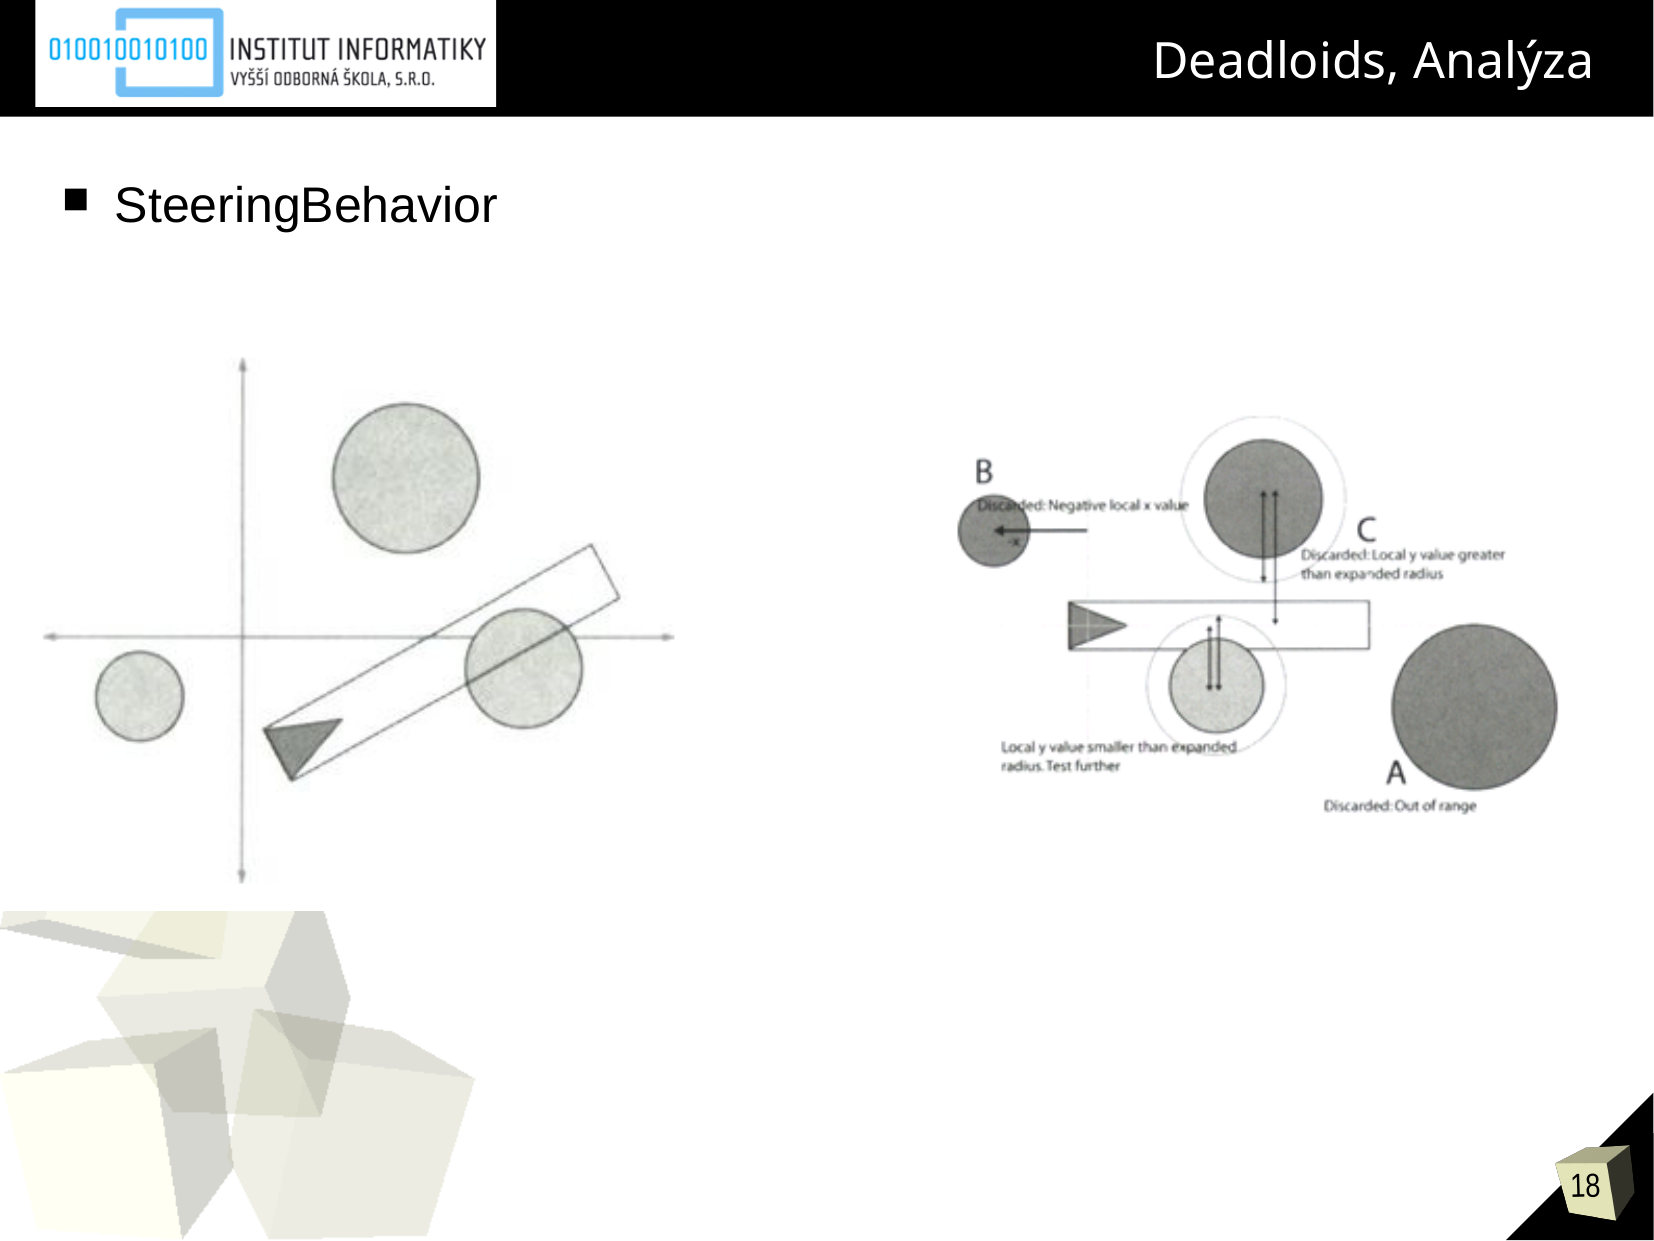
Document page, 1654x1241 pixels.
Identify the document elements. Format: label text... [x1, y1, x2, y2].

list SteeringBehavior [44, 177, 1611, 329]
title Deadloids, Analýza [118, 0, 1595, 119]
picture [0, 329, 1629, 1241]
list SteeringBehavior [44, 911, 1611, 1214]
